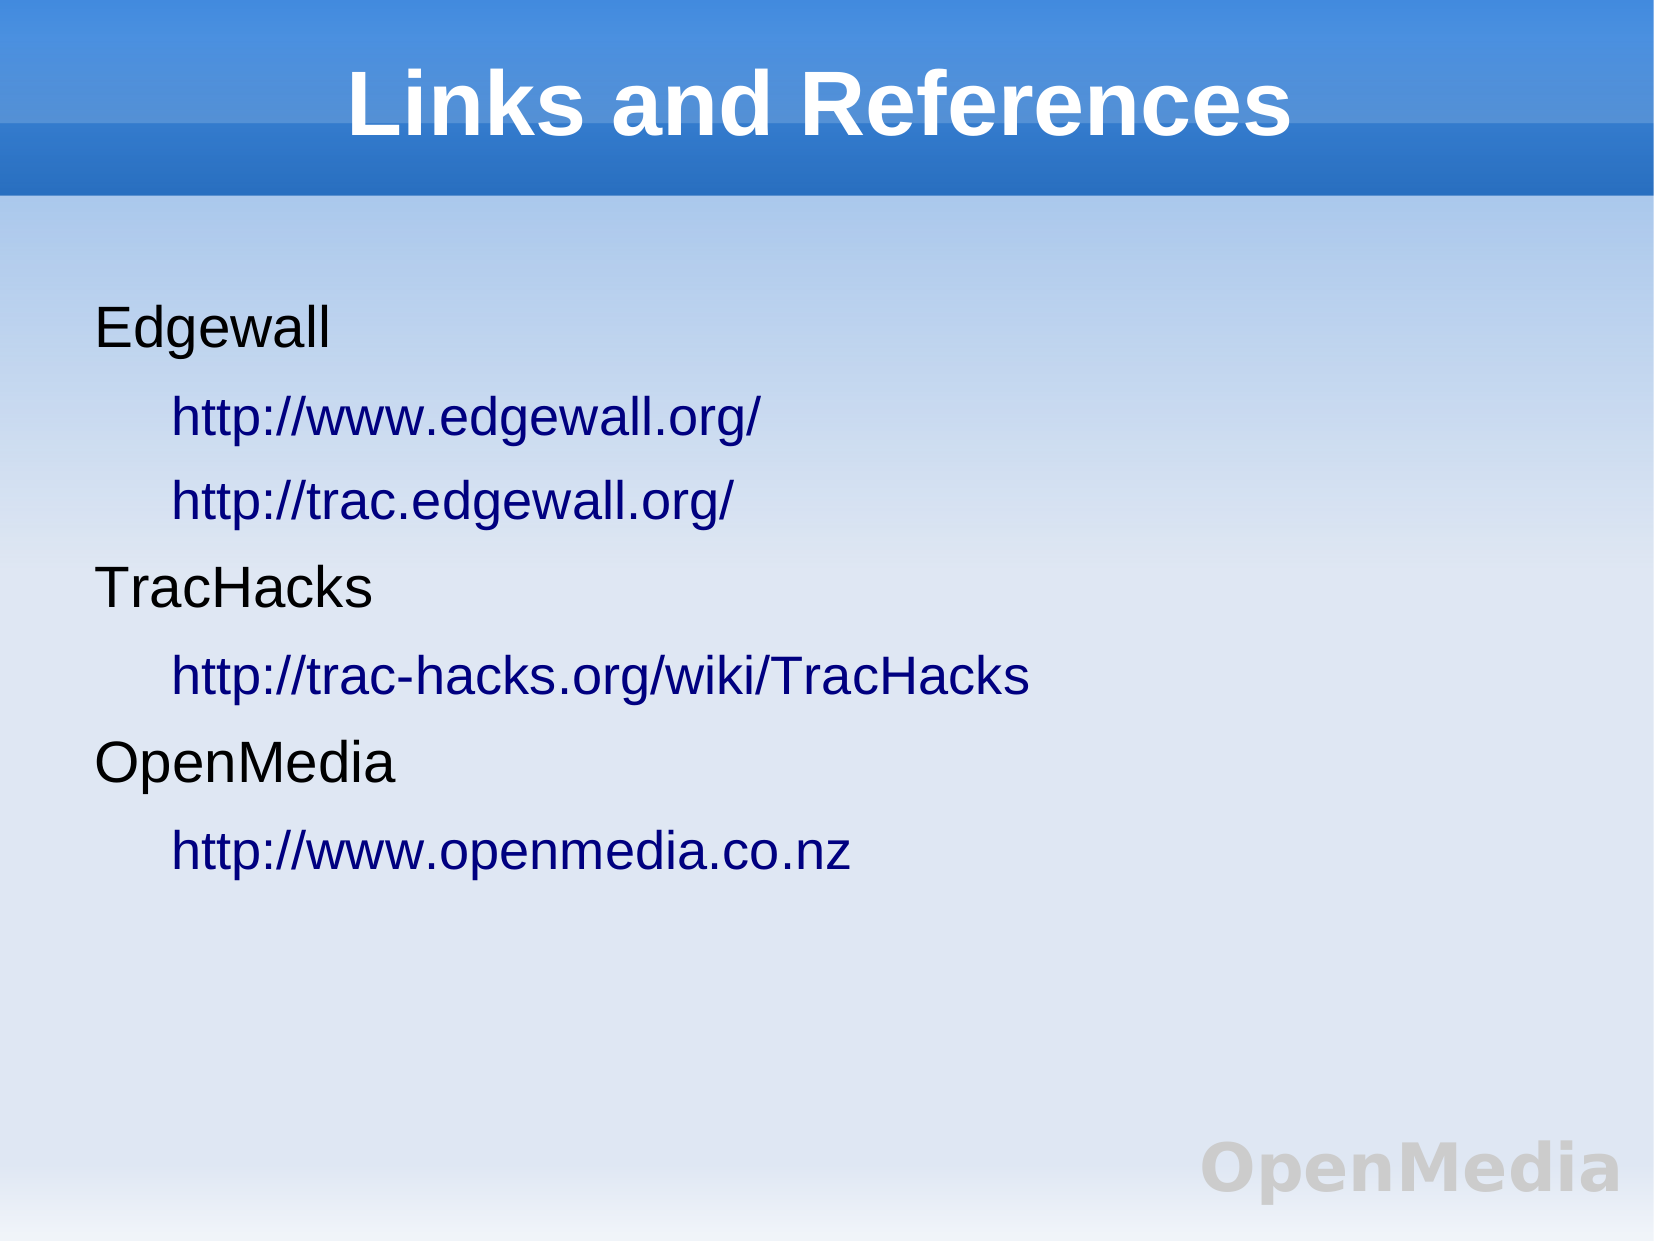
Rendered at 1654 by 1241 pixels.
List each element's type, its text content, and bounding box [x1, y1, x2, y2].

picture [0, 0, 1654, 1241]
title Links and References [76, 7, 1565, 200]
list Edgewall http://www.edgewall.org/ http://trac.edgewall.org/ TracHacks http://trac-hacks.org/wiki/TracHacks OpenMedia http://www.openmedia.co.nz [76, 295, 1565, 1099]
